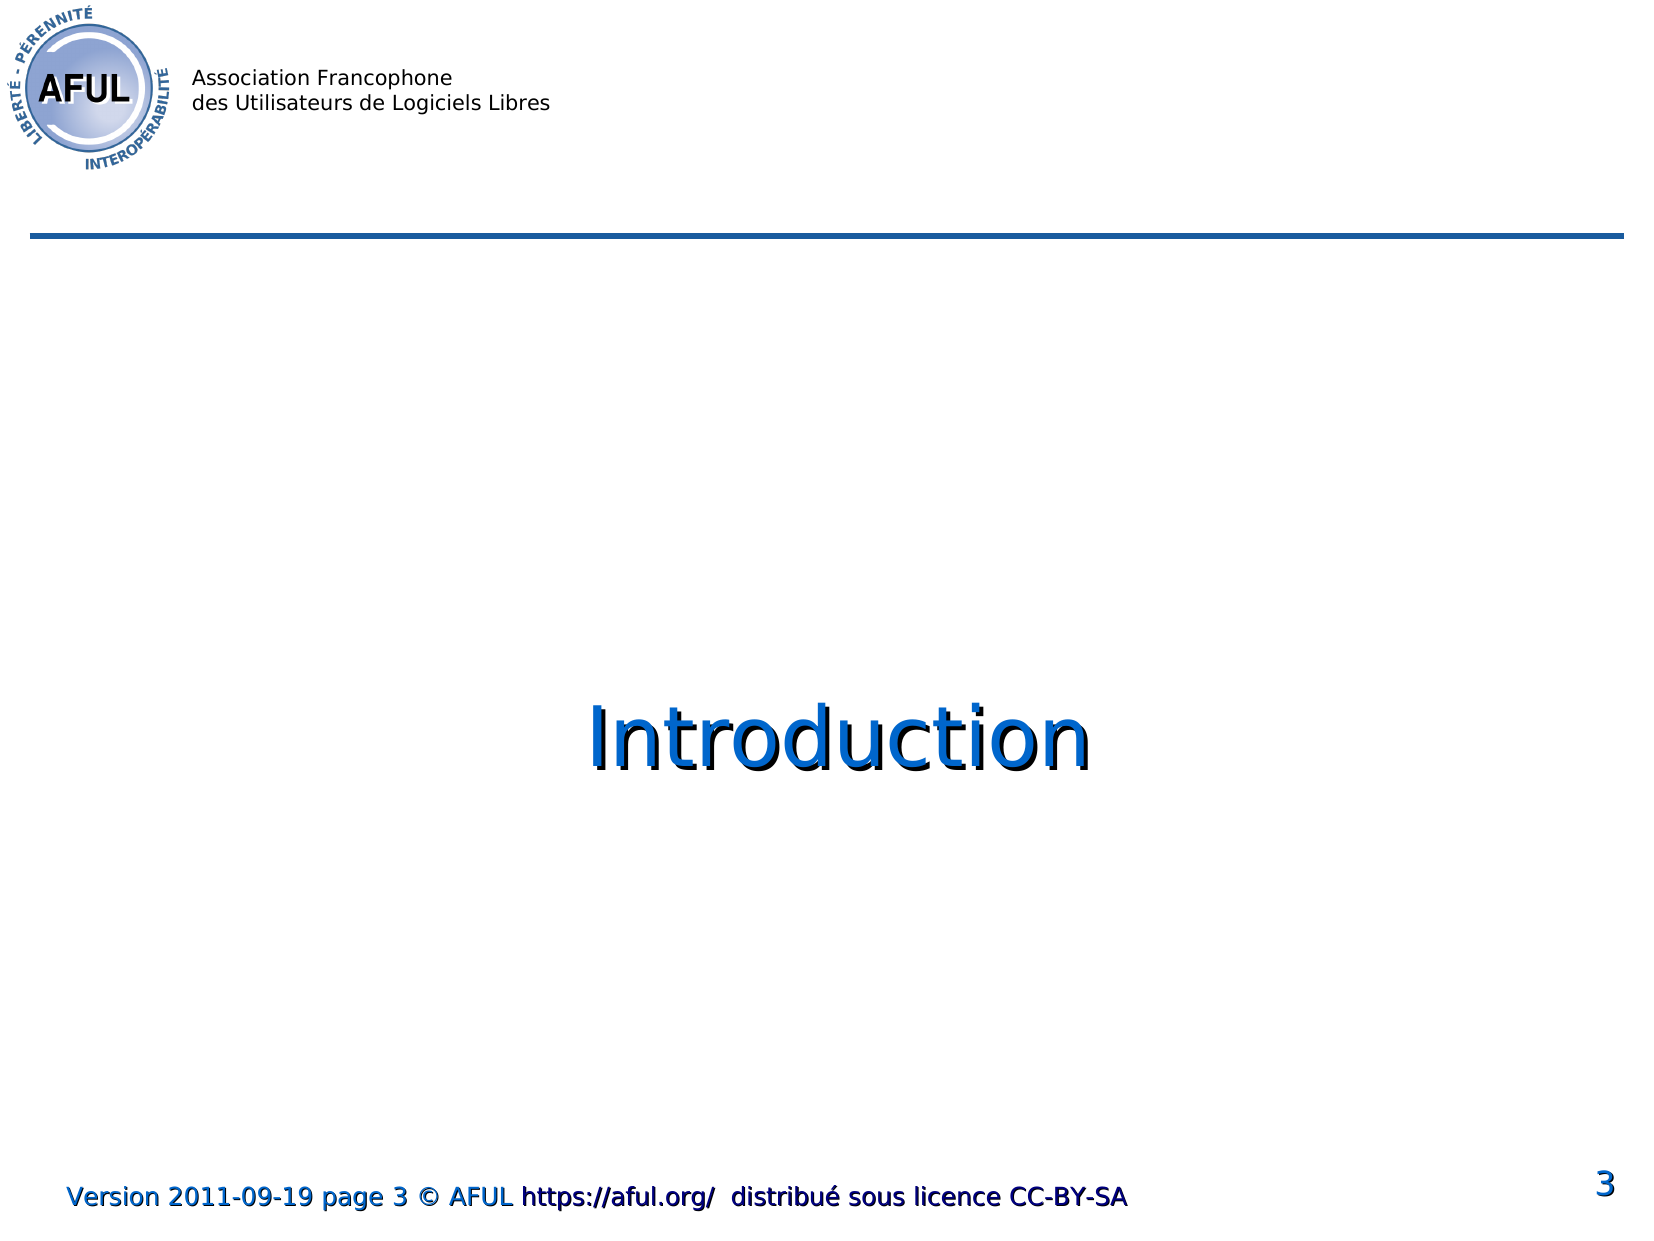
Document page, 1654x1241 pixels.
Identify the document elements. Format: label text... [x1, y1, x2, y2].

picture [0, 0, 178, 178]
subtitle Introduction [47, 265, 1595, 1211]
